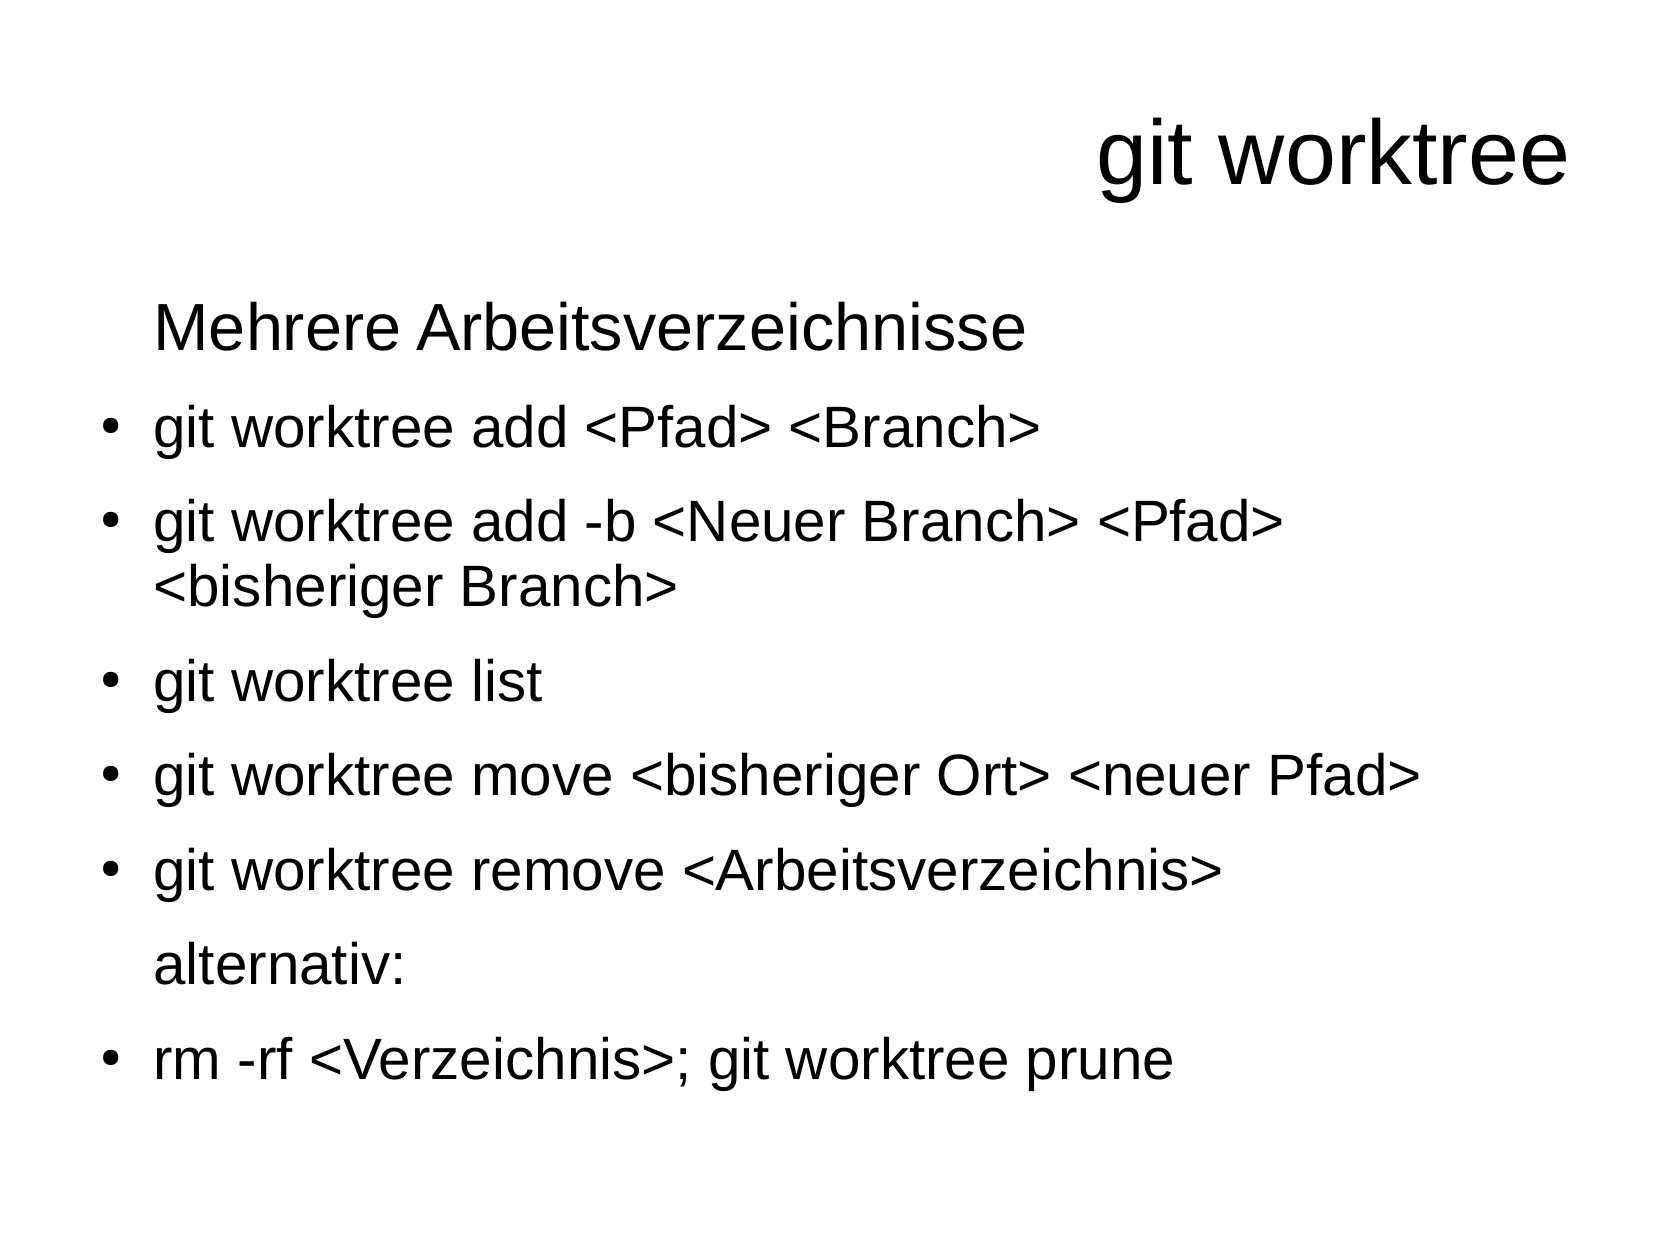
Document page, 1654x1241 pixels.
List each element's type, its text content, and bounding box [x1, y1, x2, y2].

title git worktree [82, 49, 1571, 257]
list Mehrere Arbeitsverzeichnisse git worktree add <Pfad> <Branch> git worktree add -b <Neuer Branch> <Pfad> <bisheriger Branch> git worktree list git worktree move <bisheriger Ort> <neuer Pfad> git worktree remove <Arbeitsverzeichnis> alternativ: rm -rf <Verzeichnis>; git worktree prune [82, 290, 1571, 1109]
